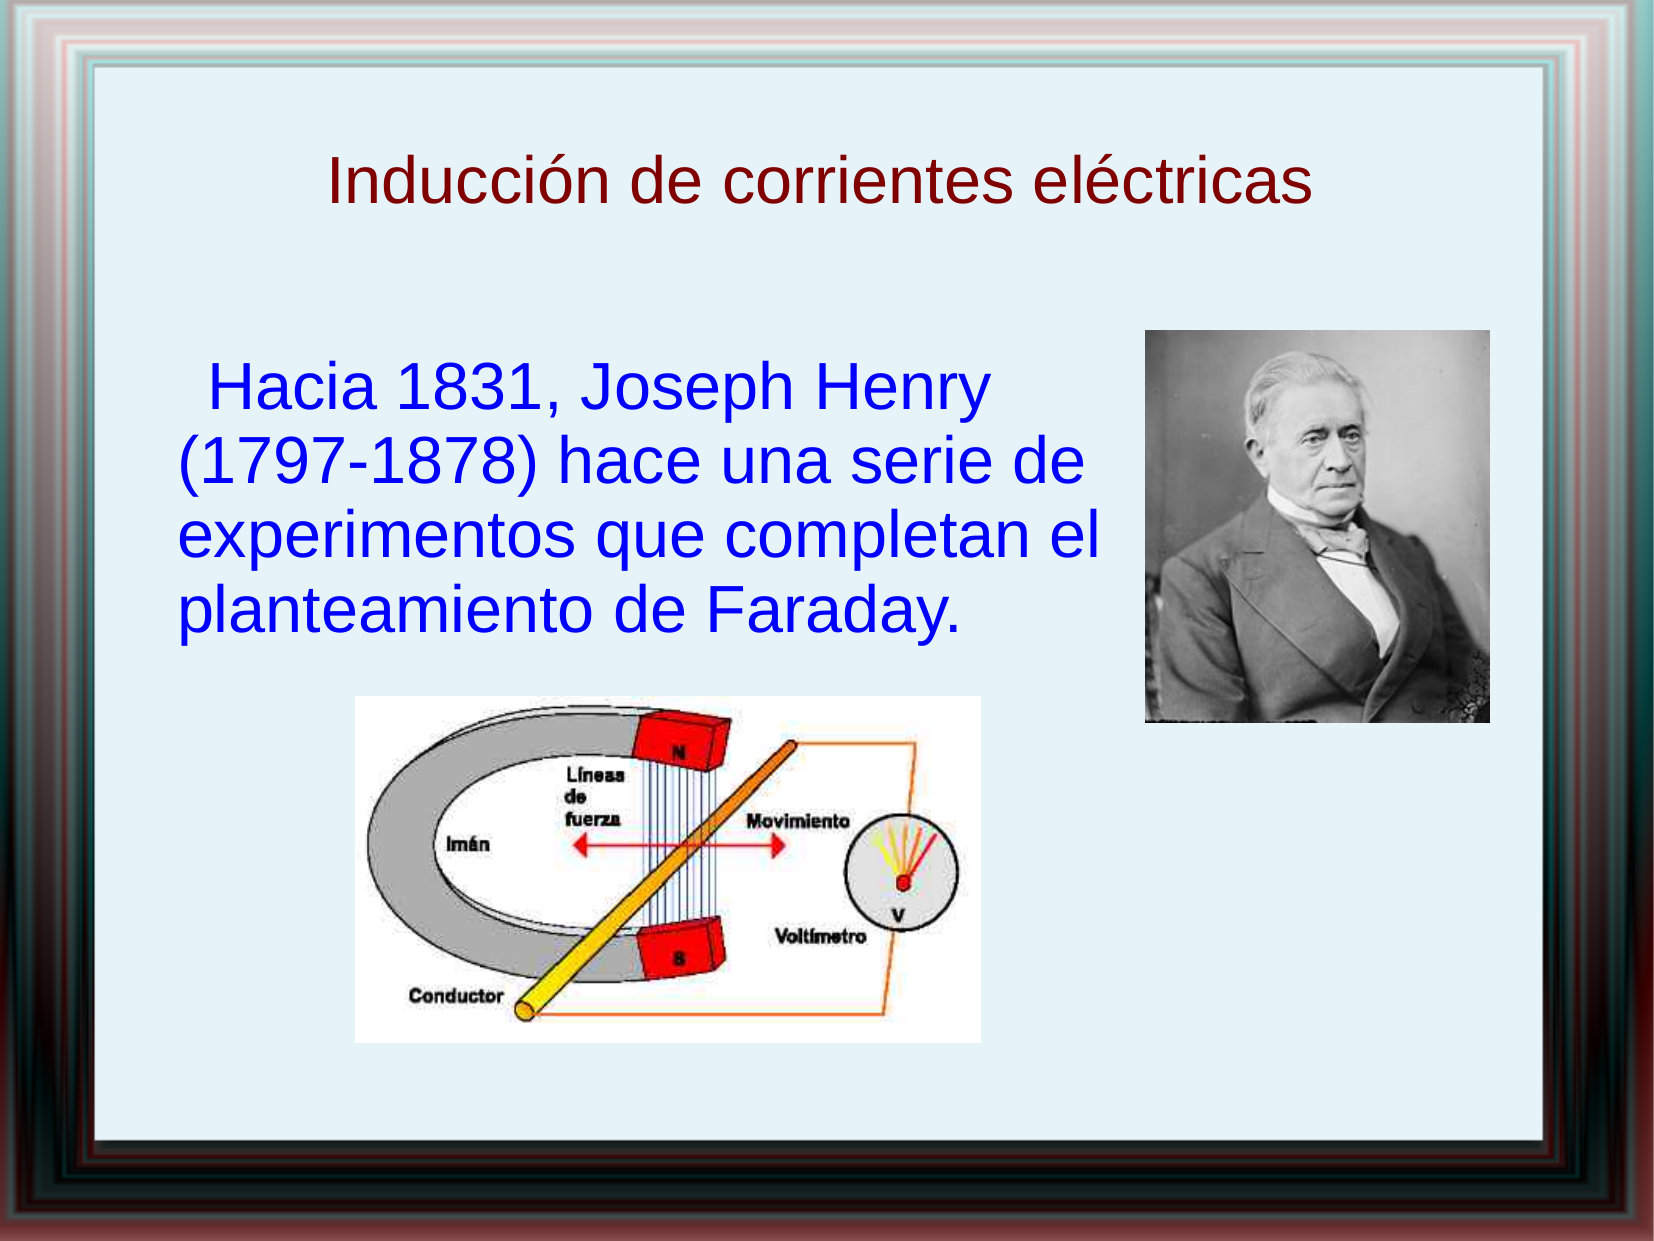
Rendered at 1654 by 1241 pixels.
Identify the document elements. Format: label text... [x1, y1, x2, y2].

text_box Inducción de corrientes eléctricas [271, 141, 1371, 217]
picture [0, 0, 1654, 1241]
text_box Hacia 1831, Joseph Henry (1797-1878) hace una serie de experimentos que completan el planteamiento de Faraday. [177, 318, 1123, 674]
